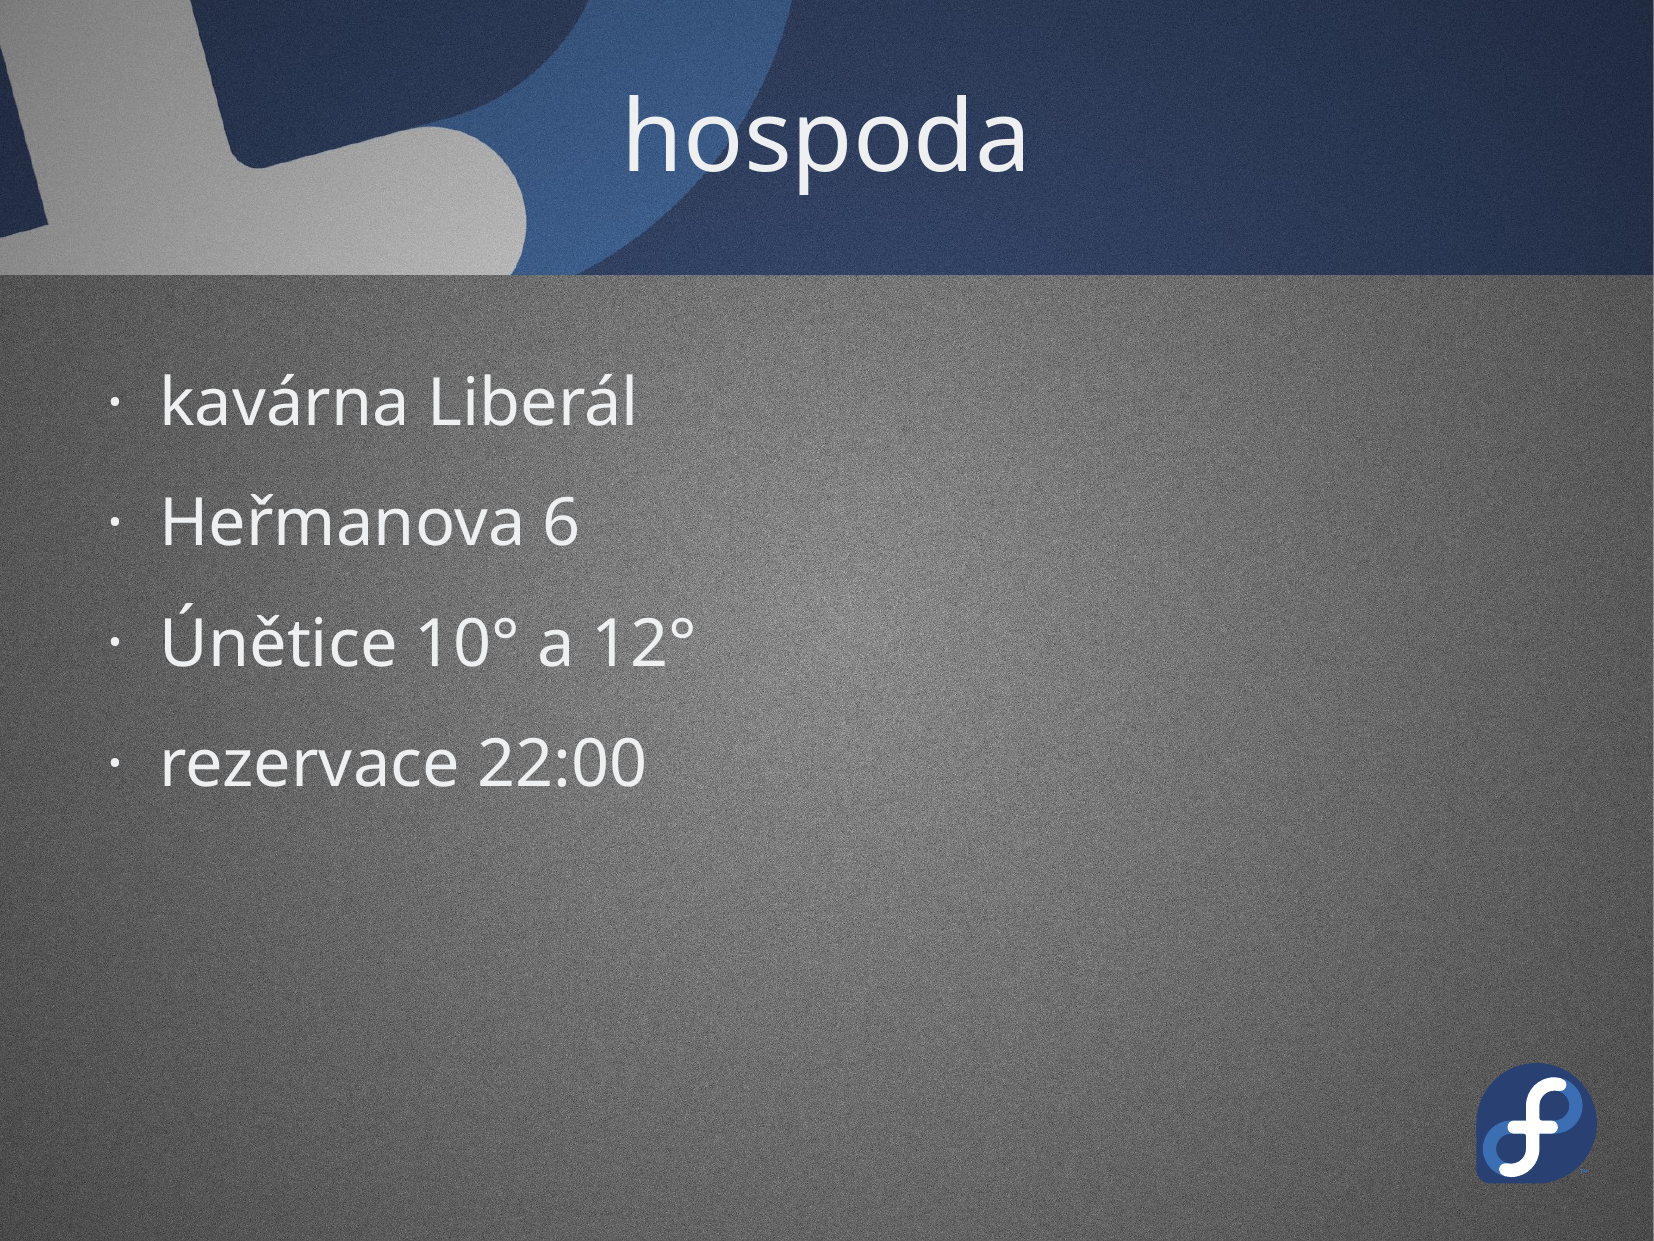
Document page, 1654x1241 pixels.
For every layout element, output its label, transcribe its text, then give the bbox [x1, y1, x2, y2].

title hospoda [88, 29, 1565, 237]
list kavárna Liberál Heřmanova 6 Únětice 10° a 12° rezervace 22:00 [88, 354, 1565, 1063]
picture [0, 0, 1654, 1241]
